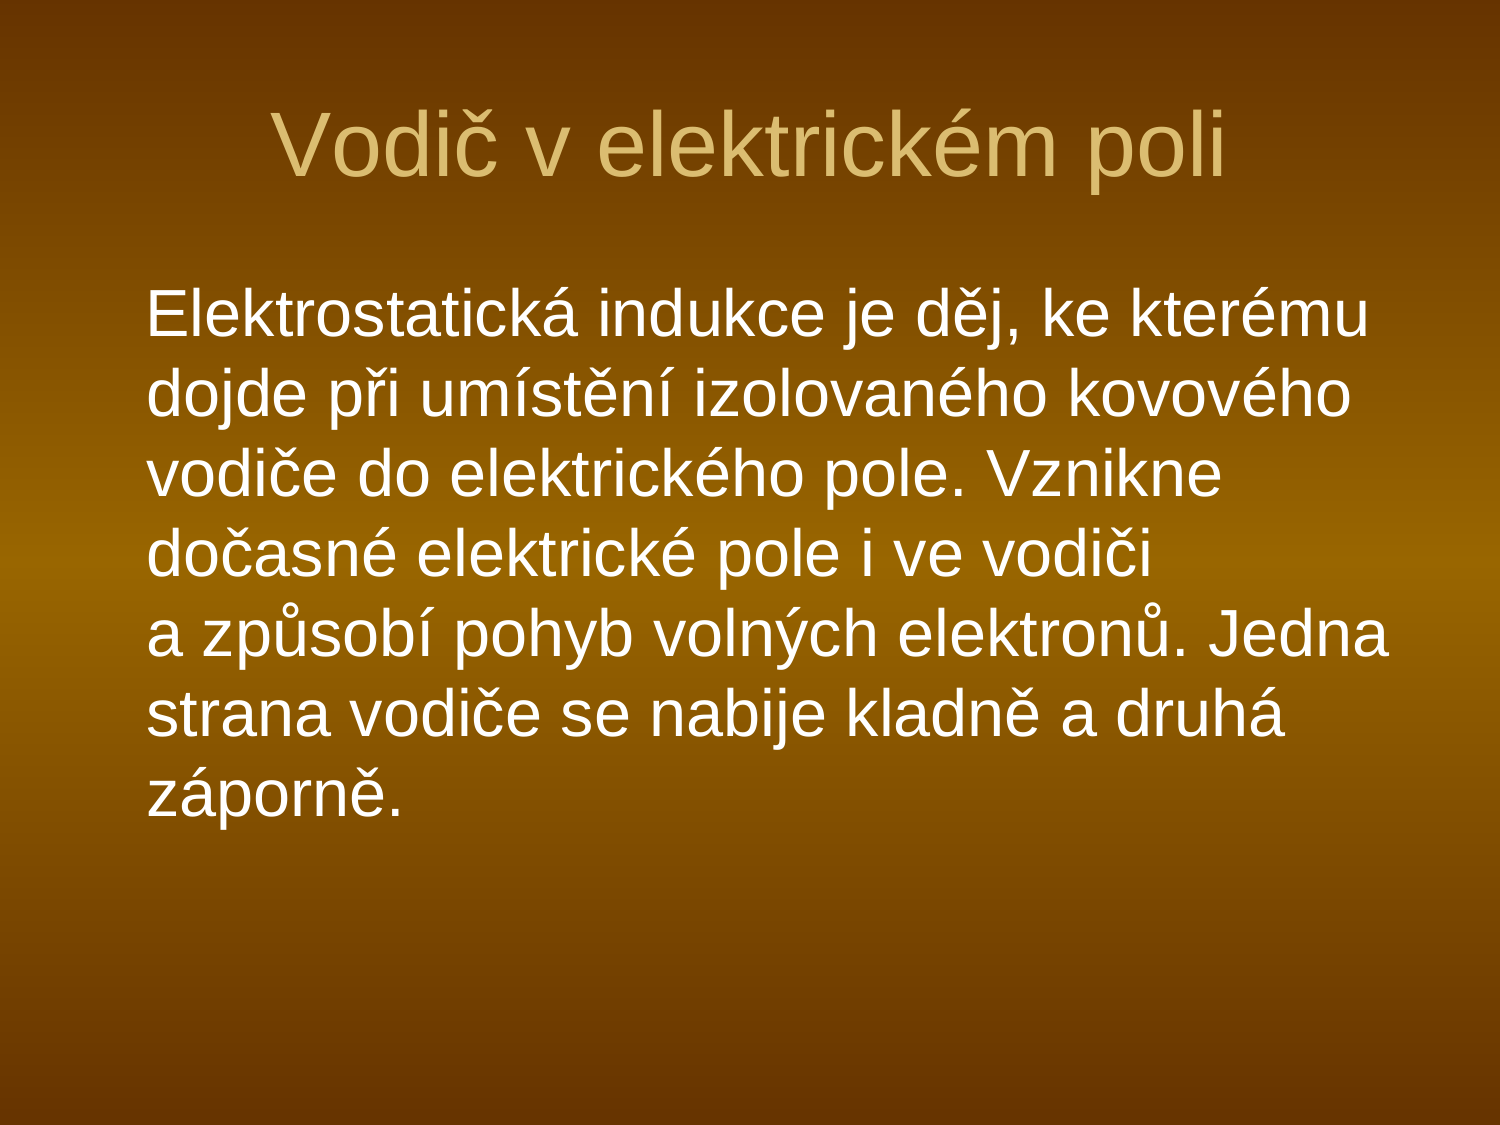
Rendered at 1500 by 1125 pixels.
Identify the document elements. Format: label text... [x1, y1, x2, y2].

list Elektrostatická indukce je děj, ke kterému dojde při umístění izolovaného kovového vodiče do elektrického pole. Vznikne dočasné elektrické pole i ve vodiči a způsobí pohyb volných elektronů. Jedna strana vodiče se nabije kladně a druhá záporně. [75, 262, 1426, 1006]
title Vodič v elektrickém poli [75, 45, 1426, 234]
